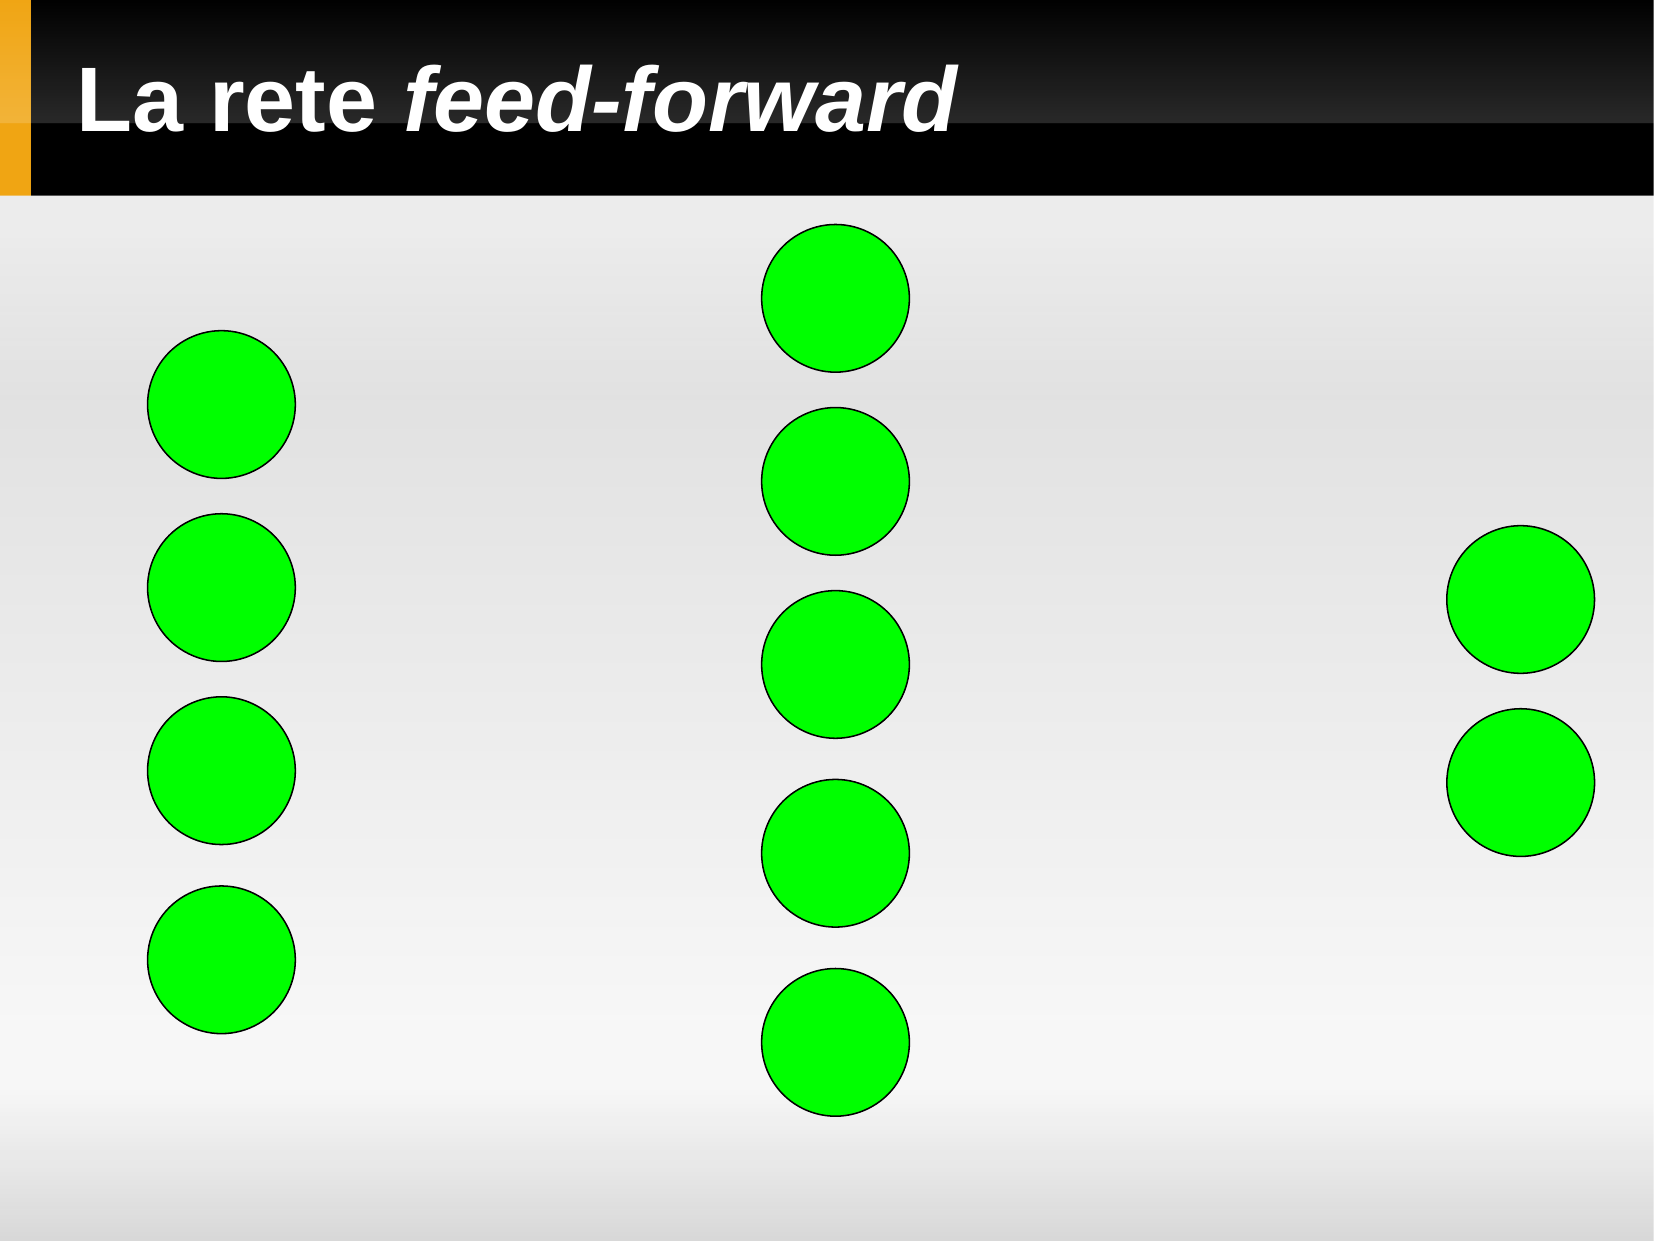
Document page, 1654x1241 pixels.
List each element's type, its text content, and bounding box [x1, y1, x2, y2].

text_box [147, 513, 296, 662]
text_box [147, 330, 296, 479]
picture [0, 0, 1654, 1241]
text_box [147, 885, 296, 1034]
text_box [761, 407, 910, 556]
text_box [1446, 525, 1595, 674]
text_box [761, 968, 910, 1117]
title La rete feed-forward [76, 7, 1565, 200]
text_box [761, 224, 910, 373]
text_box [1446, 708, 1595, 857]
text_box [761, 779, 910, 928]
text_box [147, 696, 296, 845]
text_box [761, 590, 910, 739]
